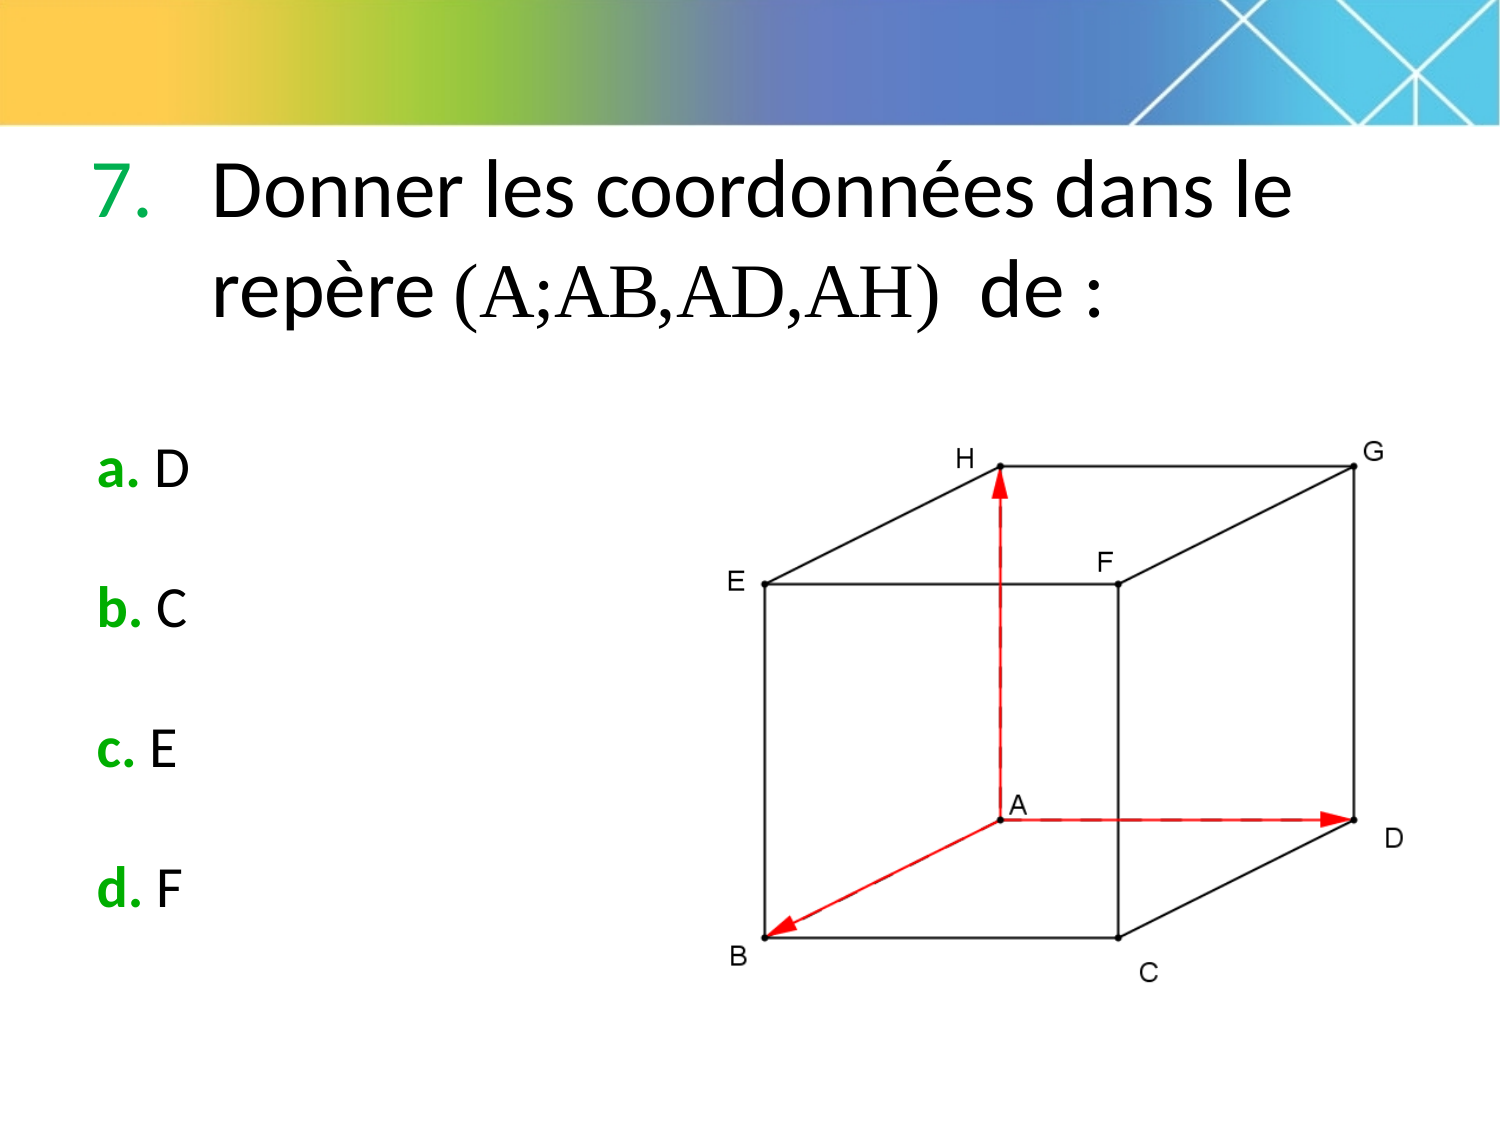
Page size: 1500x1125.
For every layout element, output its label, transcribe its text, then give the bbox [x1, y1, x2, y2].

text_box a. D b. C c. E d. F [81, 421, 543, 928]
title Donner les coordonnées dans le repère de : [75, 126, 1500, 342]
chart [445, 234, 952, 351]
picture [703, 421, 1417, 995]
picture [0, 0, 1500, 127]
